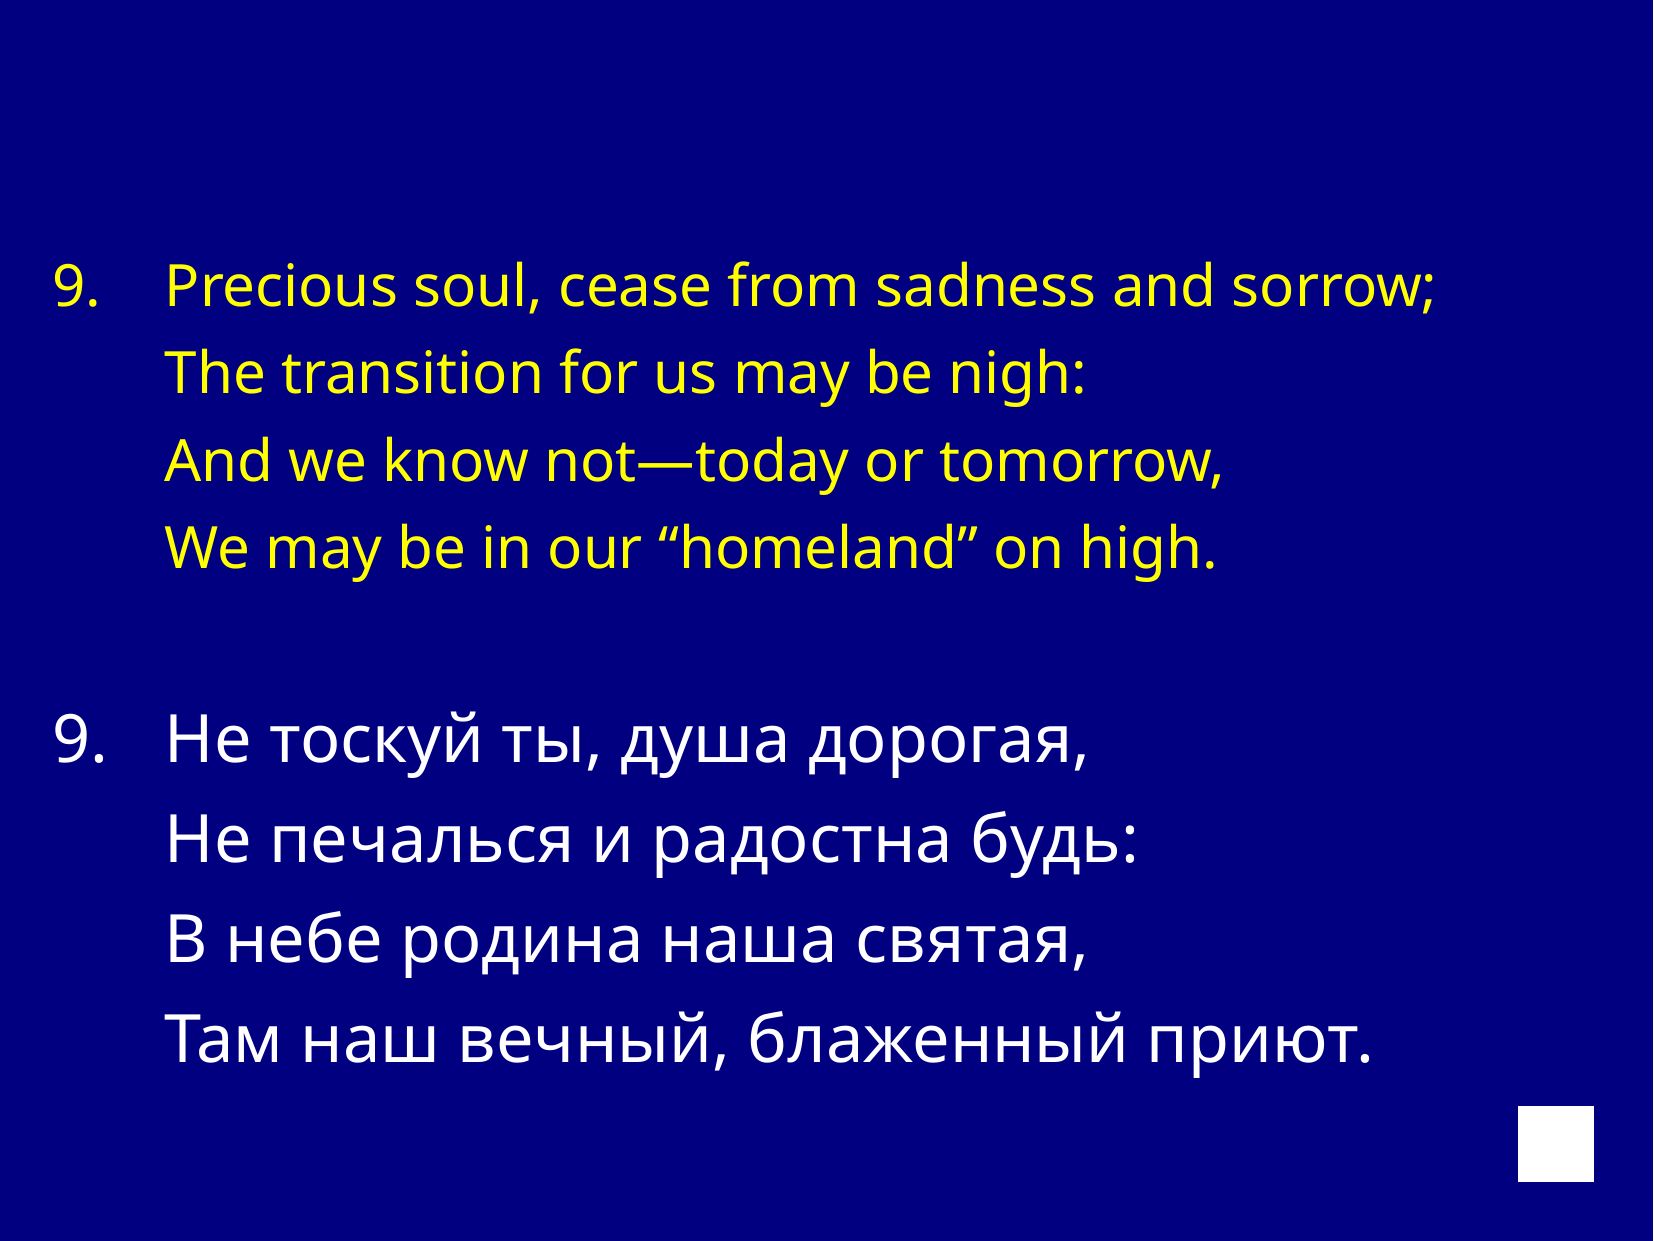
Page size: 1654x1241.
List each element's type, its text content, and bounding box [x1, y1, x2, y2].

text_box 9. Не тоскуй ты, душа дорогая, Не печалься и радостна будь: В небе родина наша святая, Там наш вечный, блаженный приют. [37, 675, 1653, 1163]
text_box [1518, 1163, 1594, 1182]
text_box 9. Precious soul, cease from sadness and sorrow; The transition for us may be nigh: And we know not—today or tomorrow, We may be in our “homeland” on high. [37, 150, 1653, 638]
